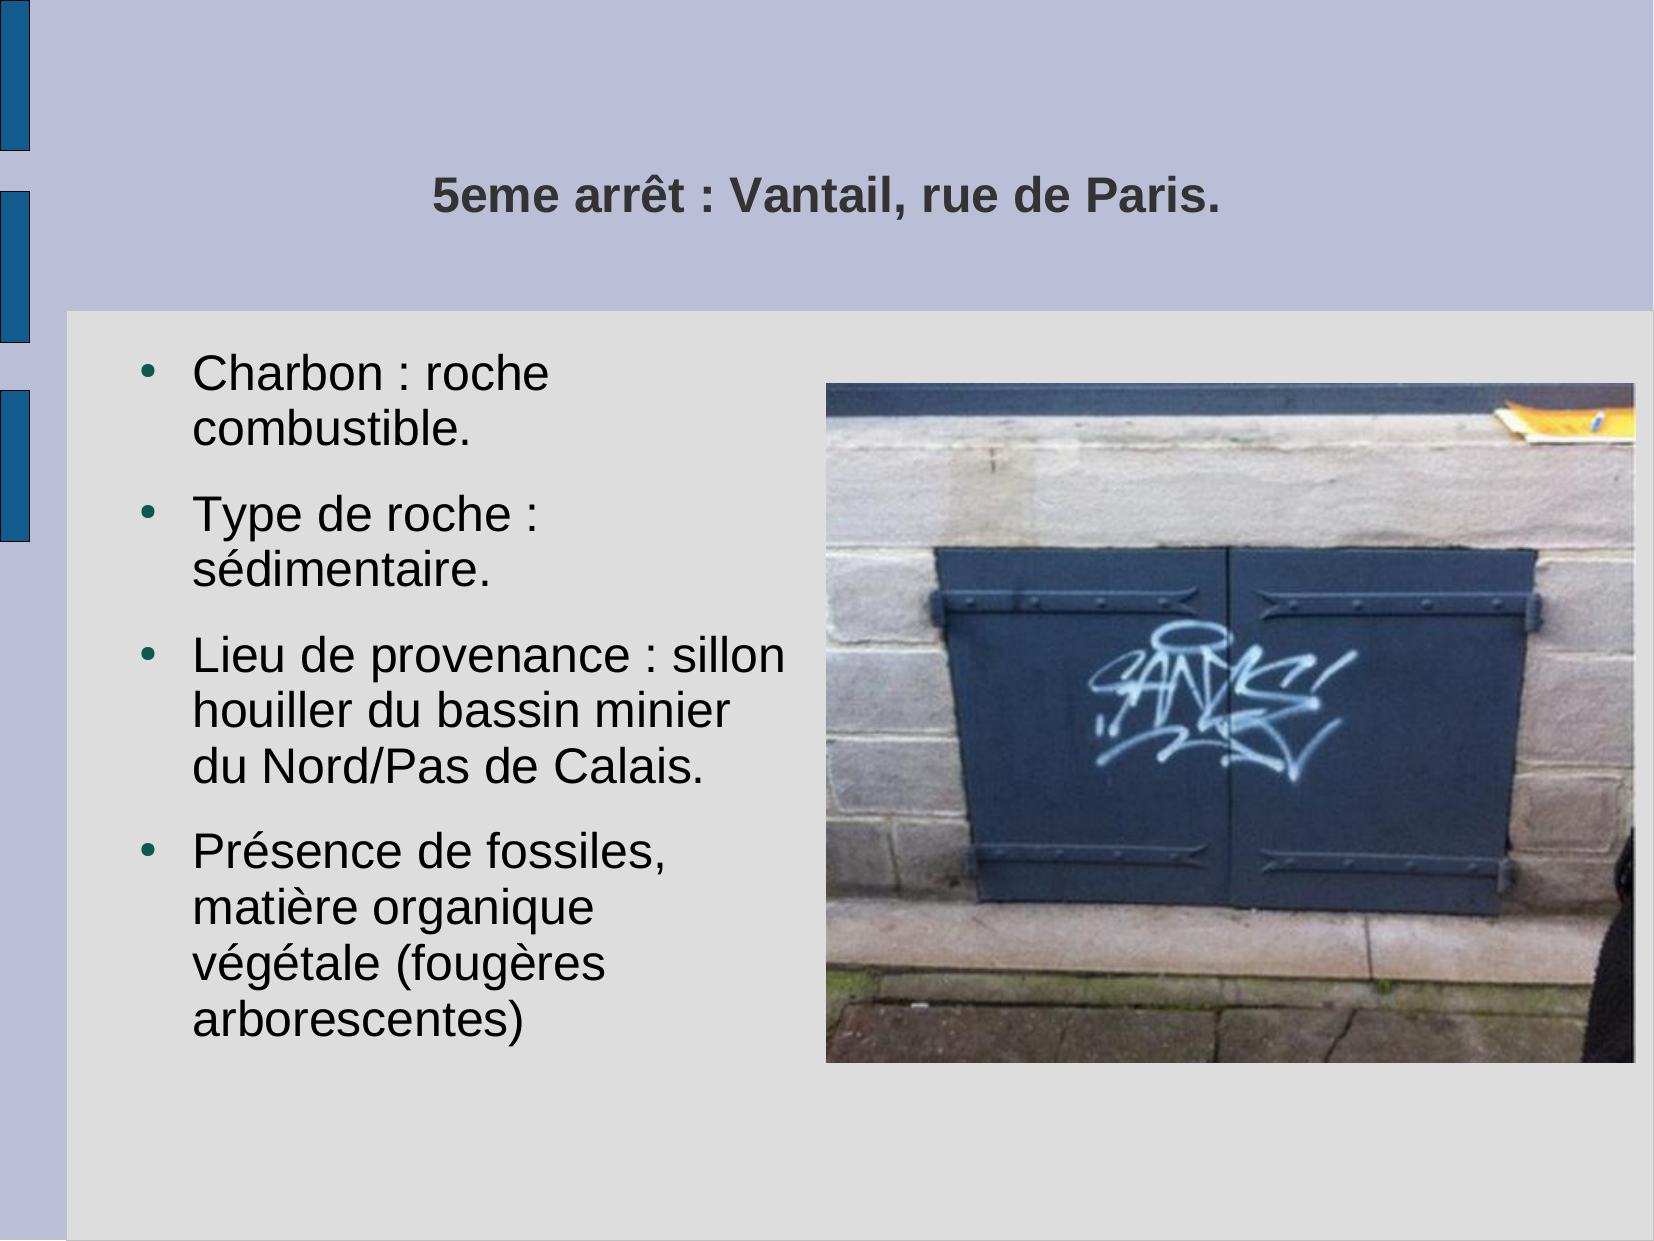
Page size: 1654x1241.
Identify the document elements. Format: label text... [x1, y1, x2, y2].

picture [826, 383, 1636, 1063]
list Charbon : roche combustible. Type de roche : sédimentaire. Lieu de provenance : sillon houiller du bassin minier du Nord/Pas de Calais. Présence de fossiles, matière organique végétale (fougères arborescentes) [121, 344, 798, 1127]
title 5eme arrêt : Vantail, rue de Paris. [121, 91, 1534, 299]
